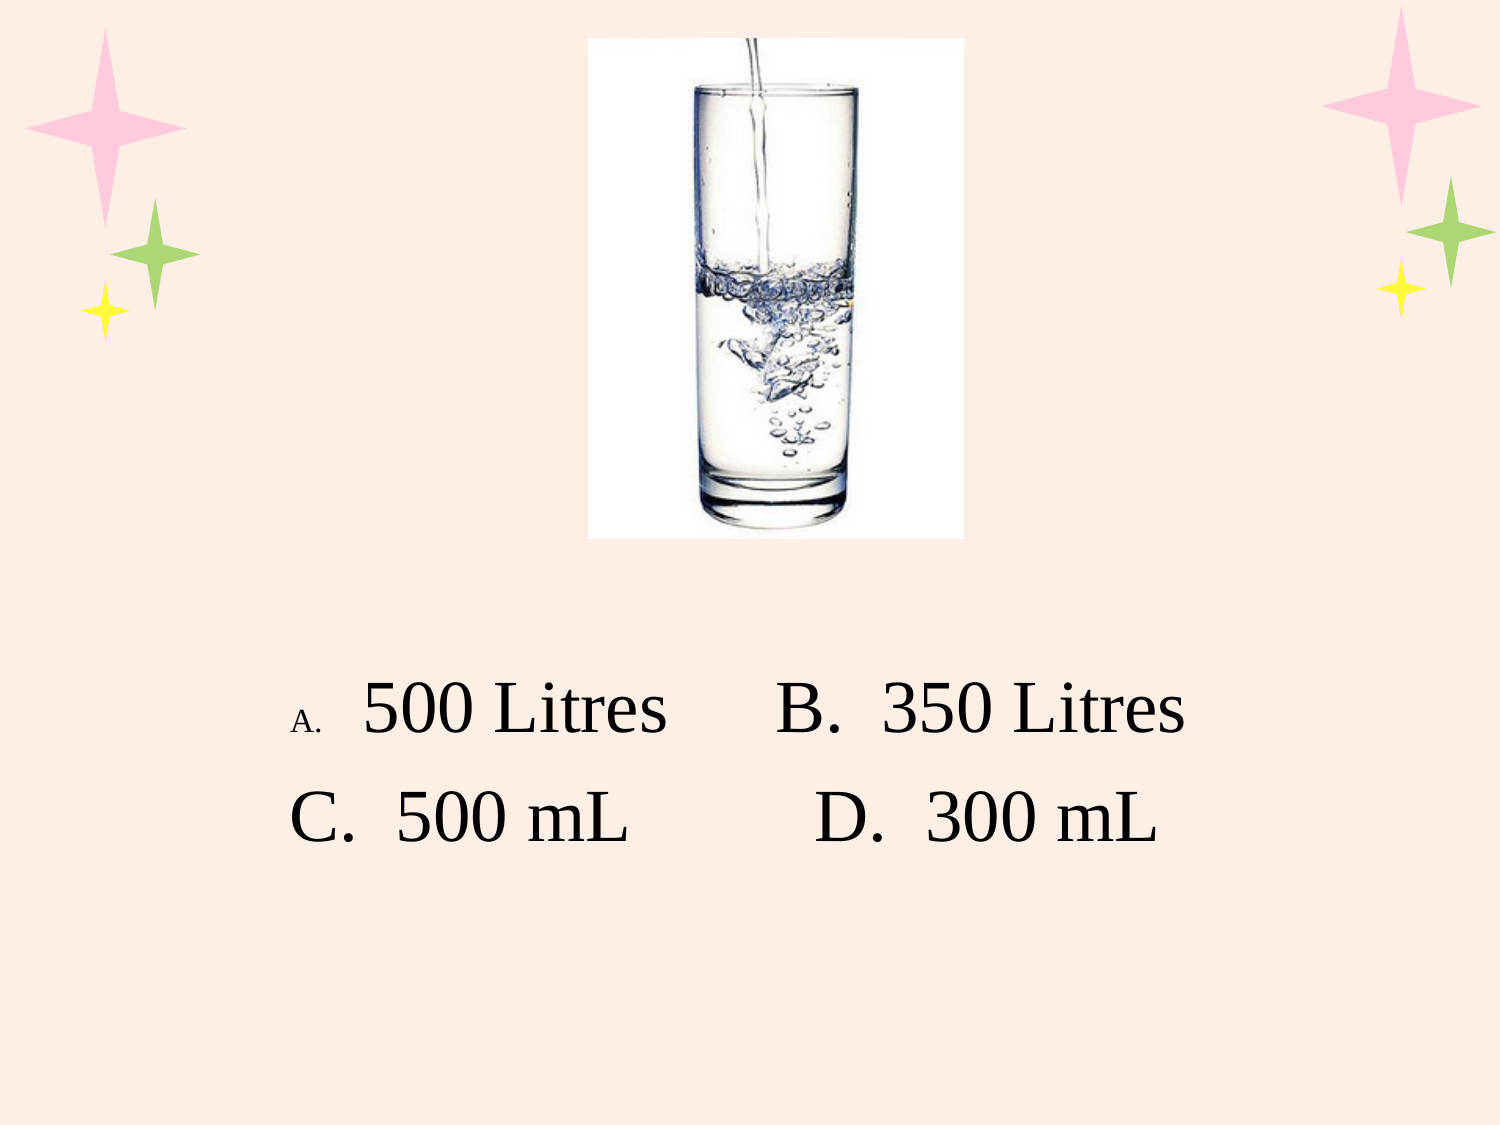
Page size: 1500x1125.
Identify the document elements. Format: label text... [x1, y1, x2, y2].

text_box [24, 27, 187, 230]
text_box [1405, 175, 1497, 289]
text_box [80, 279, 131, 342]
text_box 500 Litres B. 350 Litres C. 500 mL D. 300 mL [275, 650, 1450, 864]
text_box [109, 198, 201, 311]
text_box [1320, 5, 1482, 207]
picture [588, 38, 964, 539]
text_box [1376, 257, 1427, 320]
